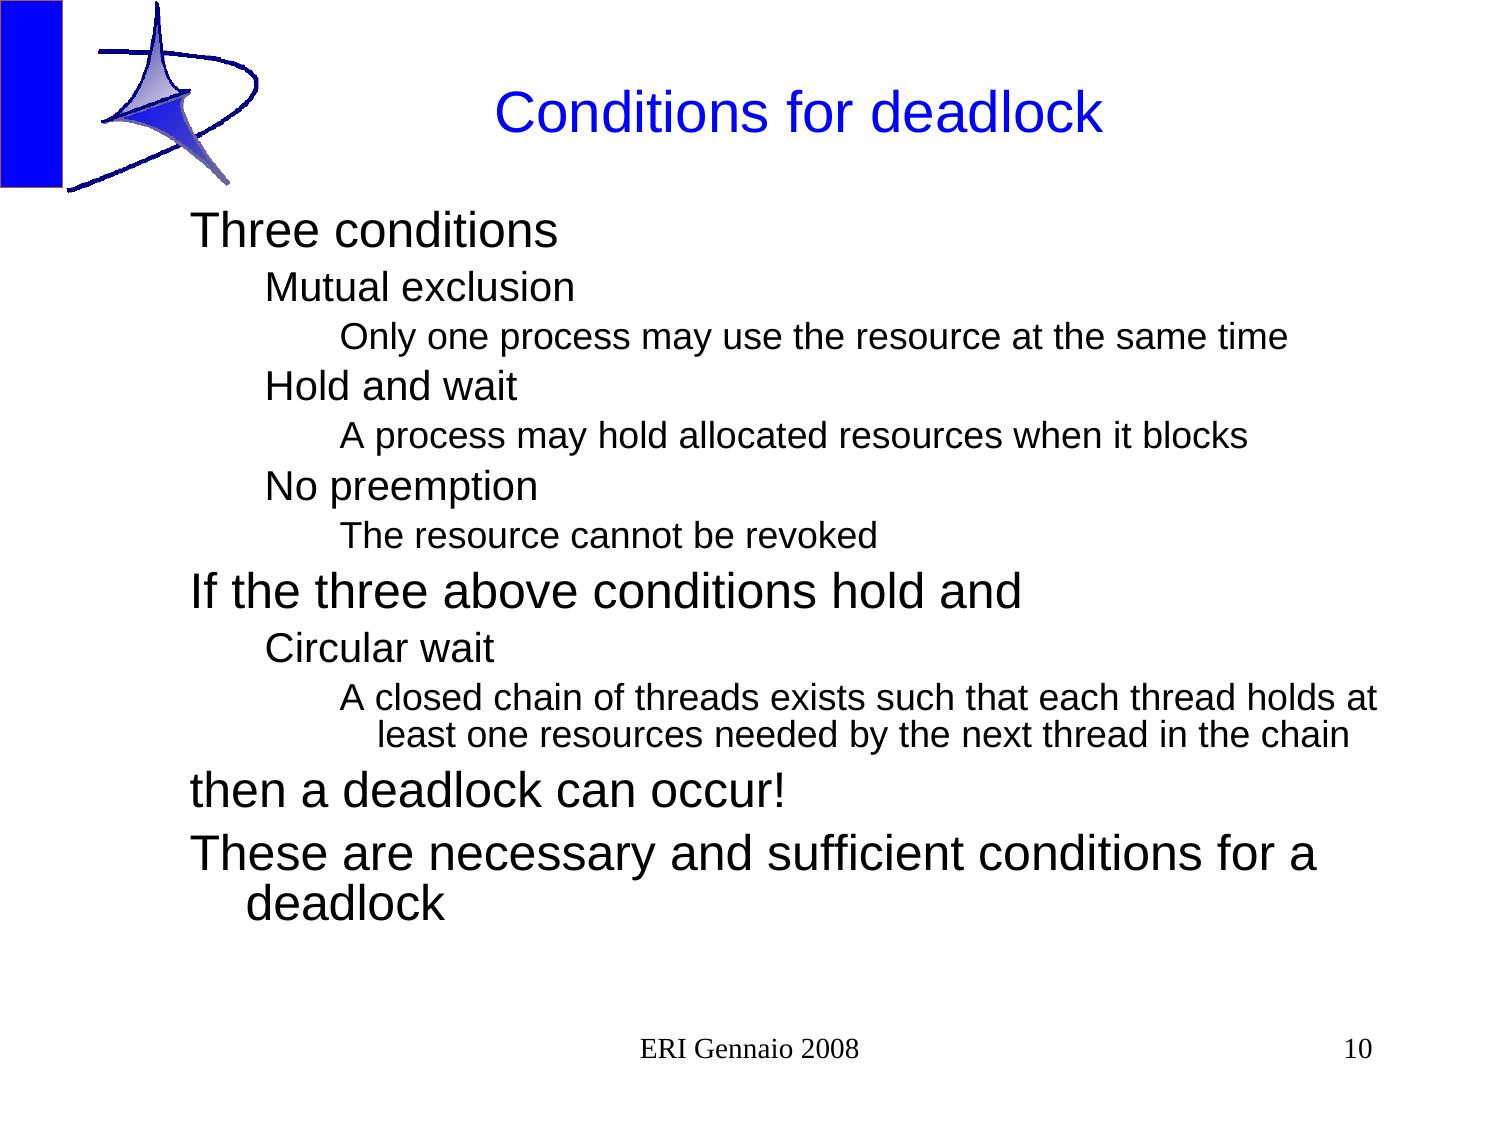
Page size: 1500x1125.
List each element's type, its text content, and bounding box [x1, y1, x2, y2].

list Three conditions Mutual exclusion Only one process may use the resource at the same time Hold and wait A process may hold allocated resources when it blocks No preemption The resource cannot be revoked If the three above conditions hold and Circular wait A closed chain of threads exists such that each thread holds at least one resources needed by the next thread in the chain then a deadlock can occur! These are necessary and sufficient conditions for a deadlock [174, 199, 1425, 1025]
title Conditions for deadlock [174, 61, 1425, 164]
picture [62, 0, 263, 197]
